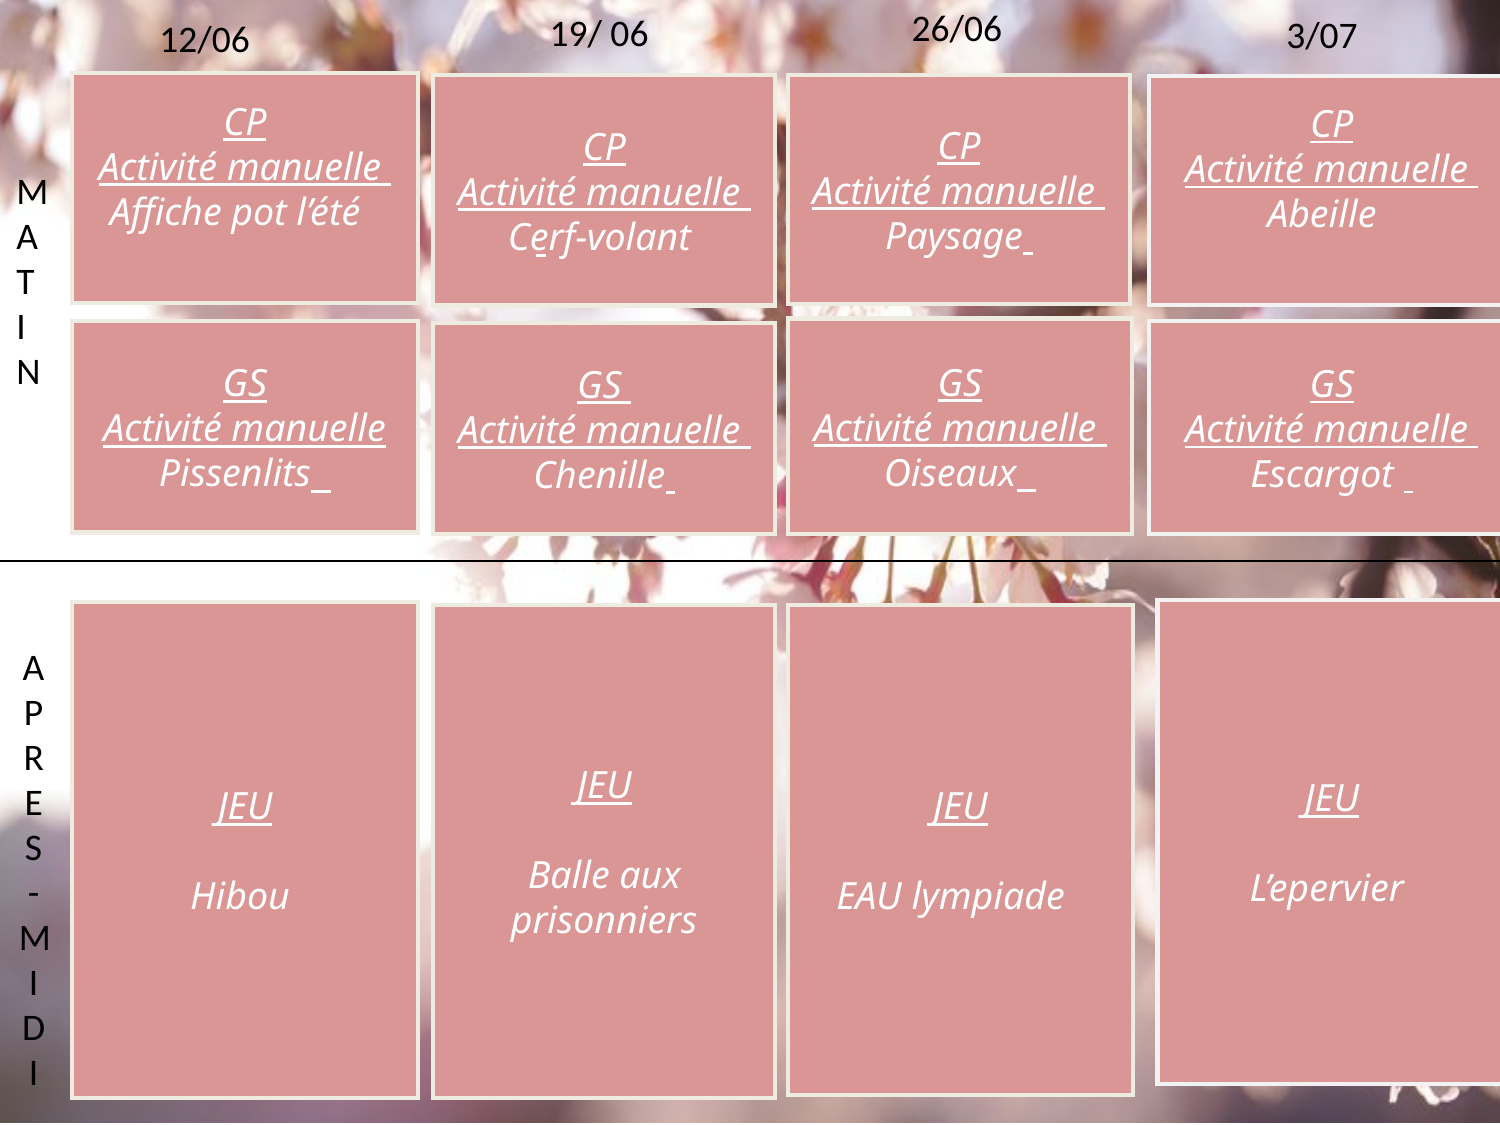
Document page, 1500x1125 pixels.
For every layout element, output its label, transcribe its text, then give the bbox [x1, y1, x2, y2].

picture [0, 562, 1500, 1123]
text_box 12/06 [144, 7, 310, 69]
text_box MATIN [1, 159, 41, 402]
text_box GS Activité manuelle Oiseaux [788, 318, 1132, 534]
picture [0, 0, 1500, 560]
text_box JEU Balle aux prisonniers [433, 605, 775, 1098]
text_box 3/07 [1131, 3, 1500, 64]
text_box GS Activité manuelle Pissenlits [72, 321, 418, 533]
text_box CP Activité manuelle Affiche pot l’été [72, 73, 418, 303]
text_box JEU EAU lympiade [788, 605, 1133, 1095]
text_box CP Activité manuelle Abeille [1149, 76, 1500, 305]
text_box [521, 160, 656, 313]
text_box CP Activité manuelle Cerf-volant [433, 75, 775, 306]
text_box APRES - MIDI [4, 635, 64, 1106]
text_box JEU Hibou [72, 602, 418, 1098]
text_box GS Activité manuelle Chenille [433, 323, 775, 534]
text_box 19/ 06 [508, 1, 698, 63]
text_box GS Activité manuelle Escargot [1149, 321, 1500, 534]
text_box JEU L’epervier [1158, 600, 1500, 1084]
text_box 26/06 [896, 0, 1039, 58]
text_box CP Activité manuelle Paysage [788, 75, 1130, 304]
